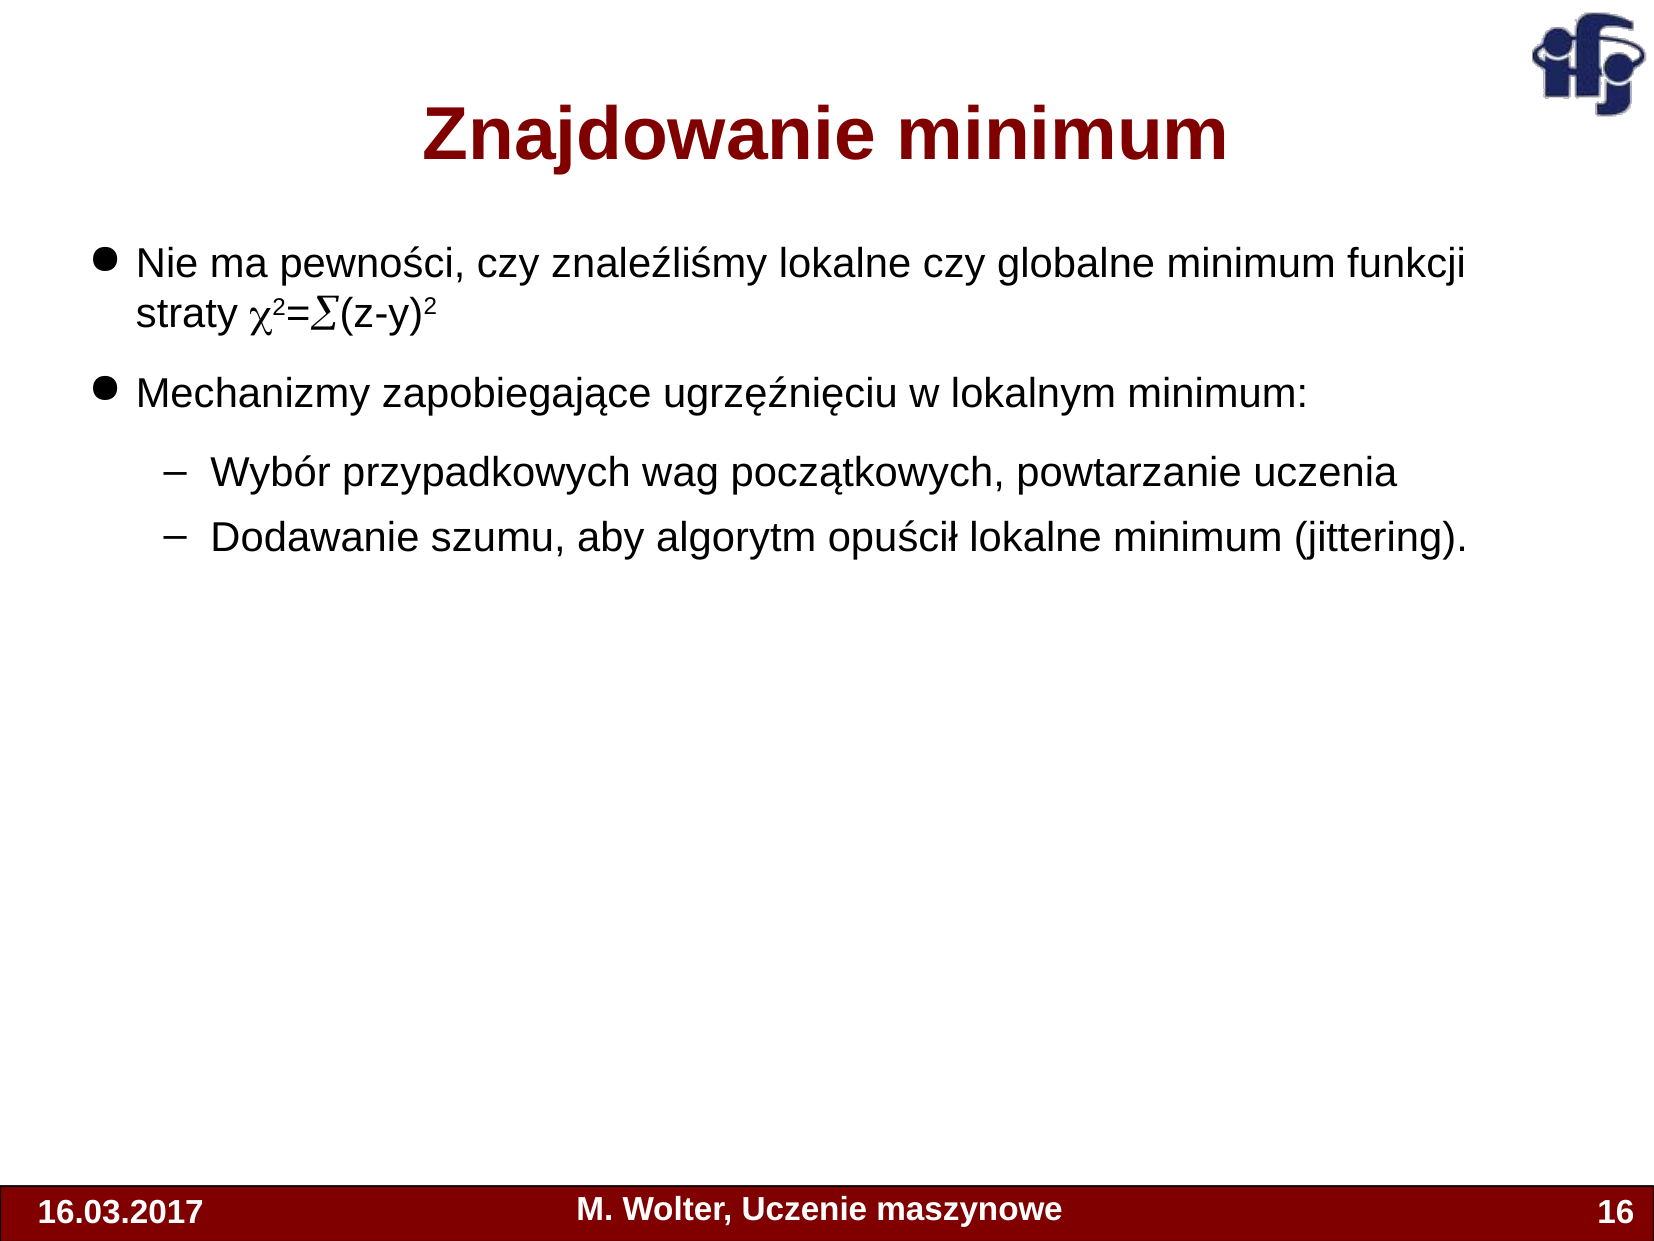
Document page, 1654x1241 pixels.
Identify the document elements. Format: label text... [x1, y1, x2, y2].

picture [1525, 0, 1654, 129]
title Znajdowanie minimum [82, 25, 1571, 233]
list Nie ma pewności, czy znaleźliśmy lokalne czy globalne minimum funkcji straty 2=å(z-y)2 Mechanizmy zapobiegające ugrzęźnięciu w lokalnym minimum: Wybór przypadkowych wag początkowych, powtarzanie uczenia Dodawanie szumu, aby algorytm opuścił lokalne minimum (jittering). [88, 236, 1577, 1152]
